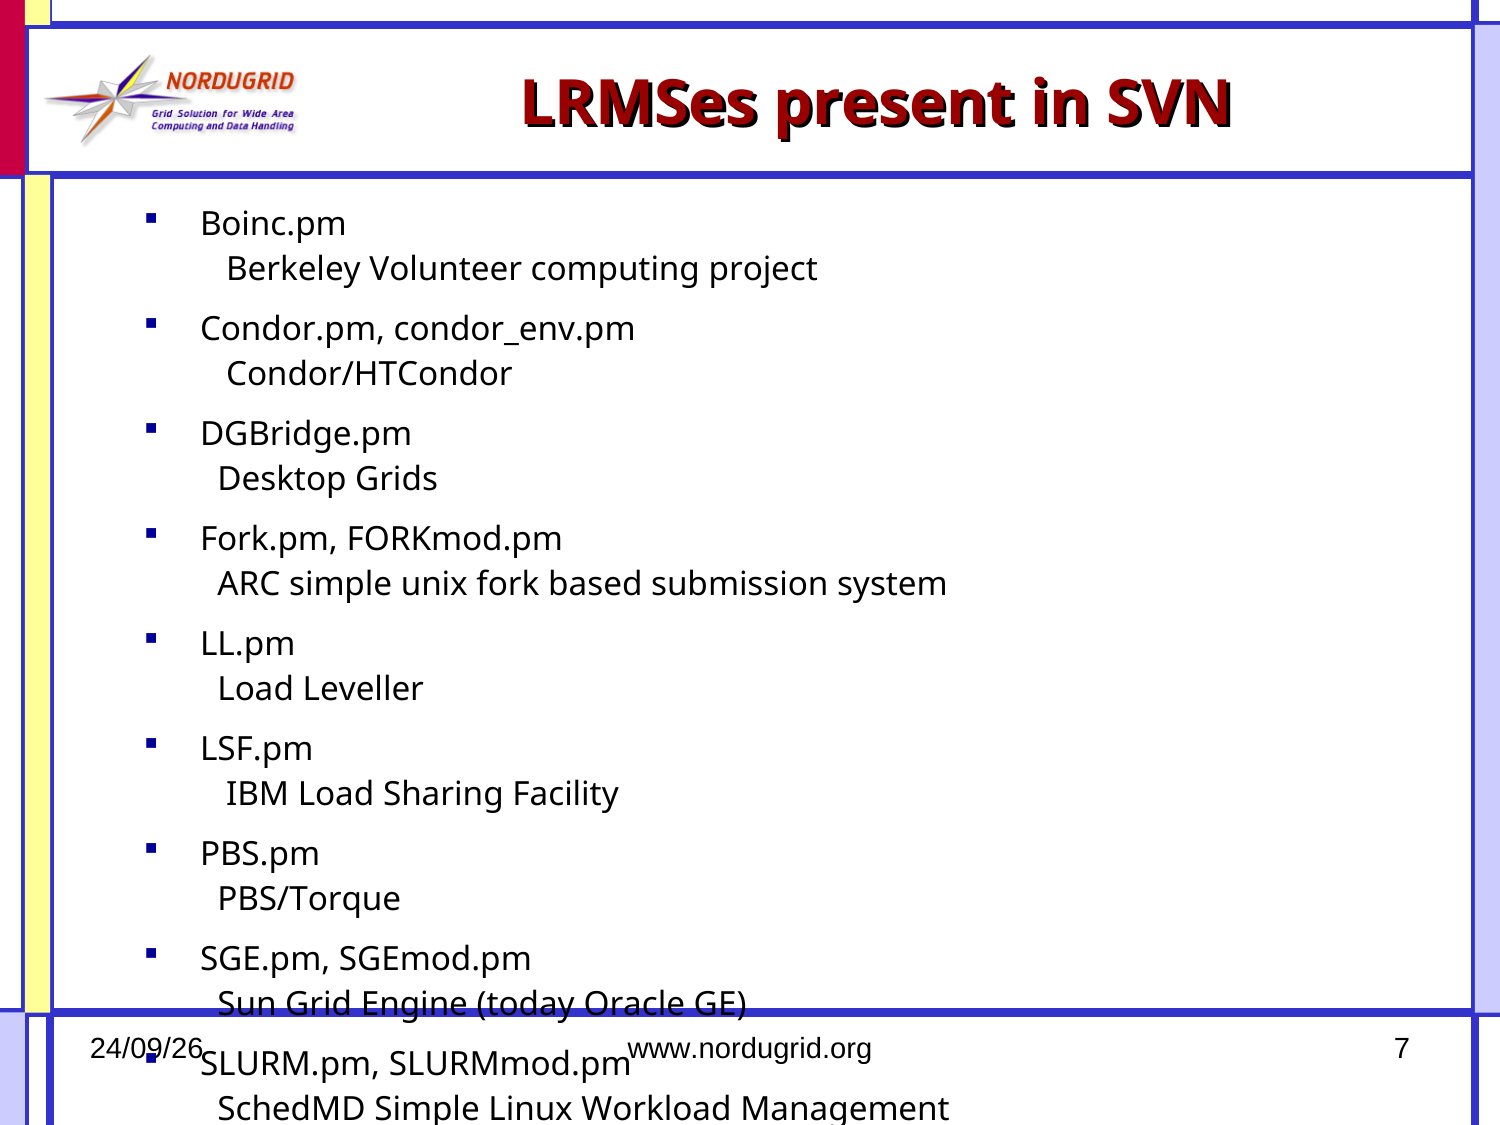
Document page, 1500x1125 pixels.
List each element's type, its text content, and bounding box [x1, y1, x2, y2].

list Boinc.pm Berkeley Volunteer computing project Condor.pm, condor_env.pm Condor/HTCondor DGBridge.pm Desktop Grids Fork.pm, FORKmod.pm ARC simple unix fork based submission system LL.pm Load Leveller LSF.pm IBM Load Sharing Facility PBS.pm PBS/Torque SGE.pm, SGEmod.pm Sun Grid Engine (today Oracle GE) SLURM.pm, SLURMmod.pm SchedMD Simple Linux Workload Management [87, 200, 1426, 1018]
title LRMSes present in SVN [324, 17, 1428, 183]
picture [40, 49, 301, 148]
